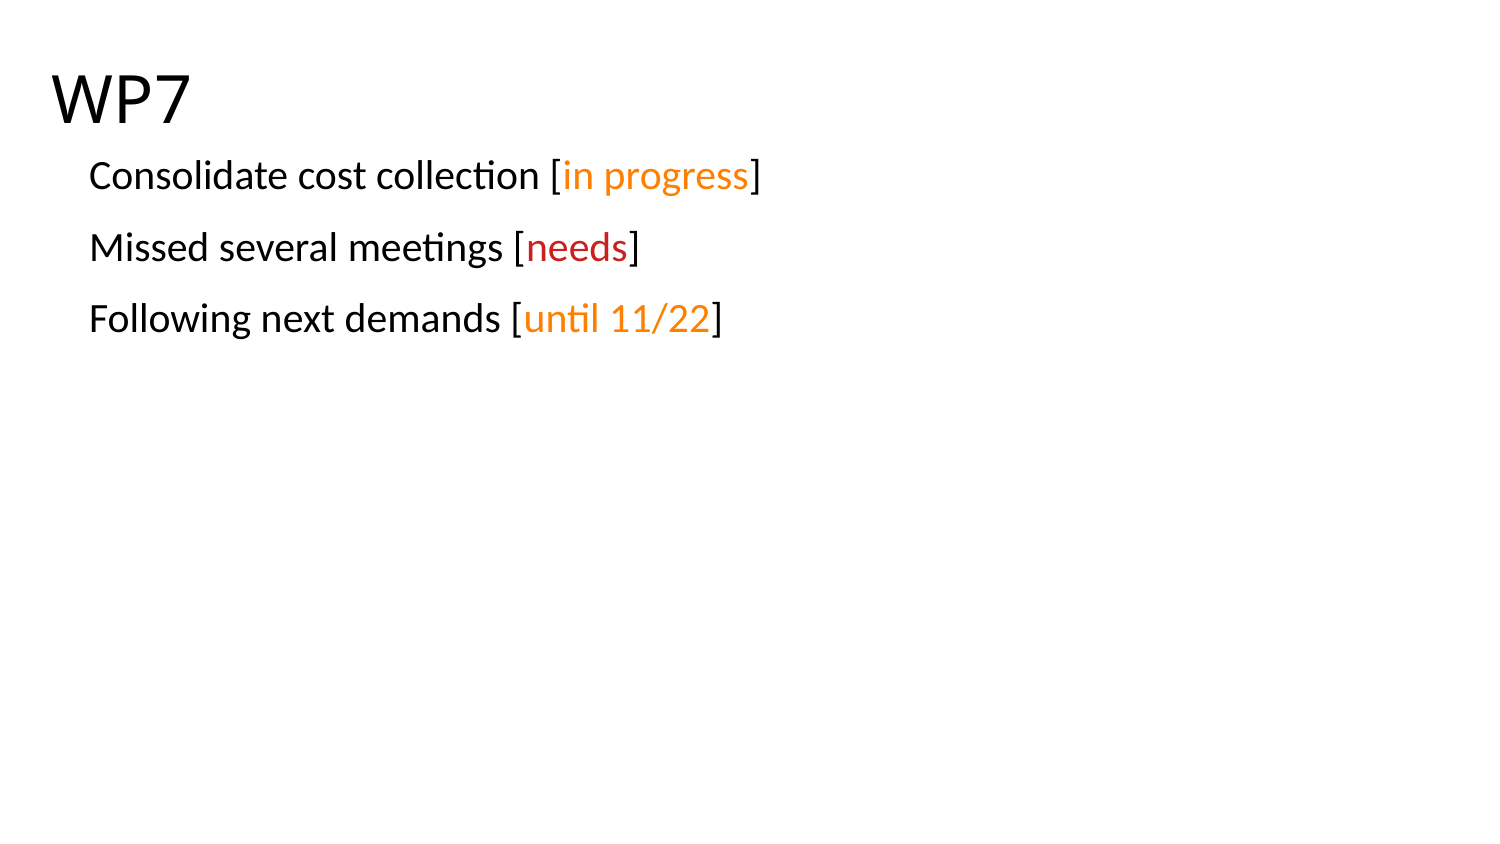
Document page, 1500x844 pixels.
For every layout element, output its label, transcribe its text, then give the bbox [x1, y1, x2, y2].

list WP7 [36, 44, 1469, 155]
list Consolidate cost collection [in progress] Missed several meetings [needs] Following next demands [until 11/22] [36, 155, 1469, 774]
